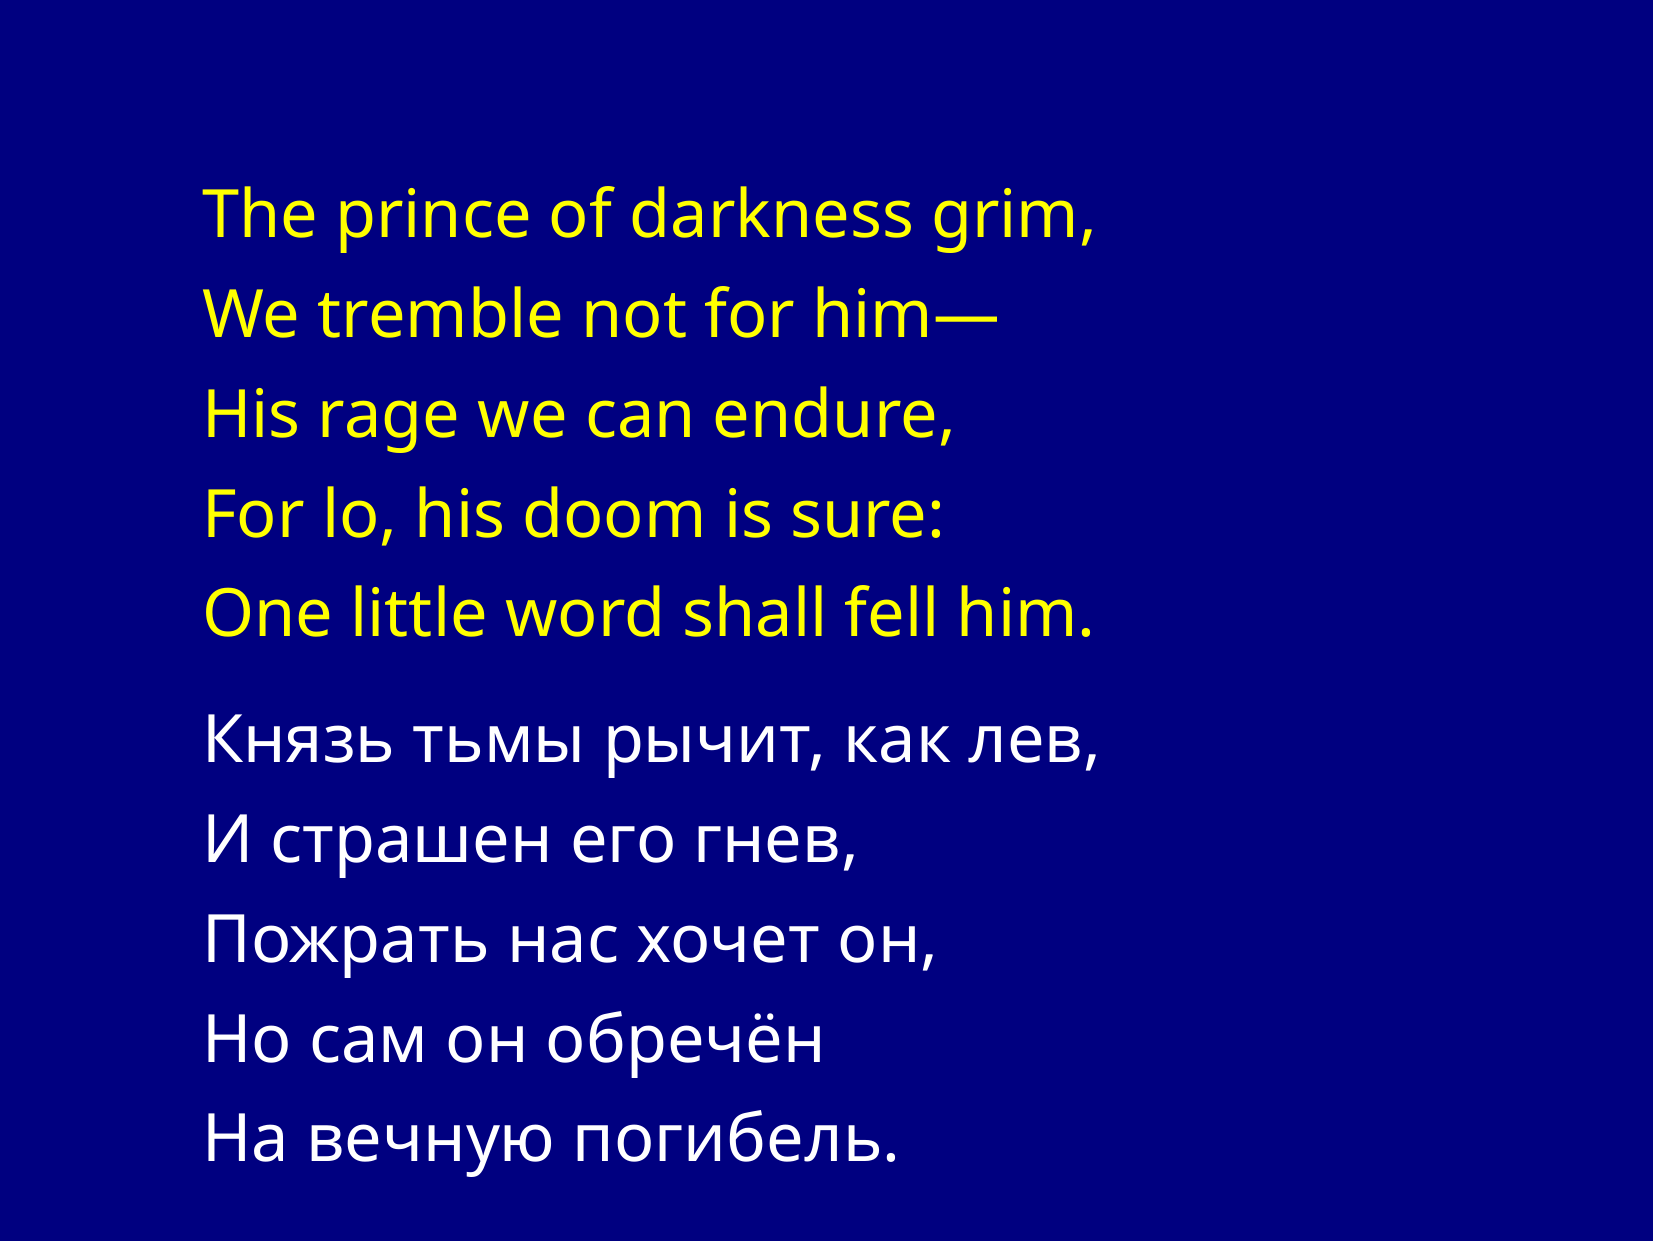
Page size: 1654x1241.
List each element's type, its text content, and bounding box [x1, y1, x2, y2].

text_box The prince of darkness grim, We tremble not for him— His rage we can endure, For lo, his doom is sure: One little word shall fell him. [75, 150, 1576, 638]
text_box Князь тьмы рычит, как лев, И страшен его гнев, Пожрать нас хочет он, Но сам он обречён На вечную погибель. [75, 675, 1576, 1163]
